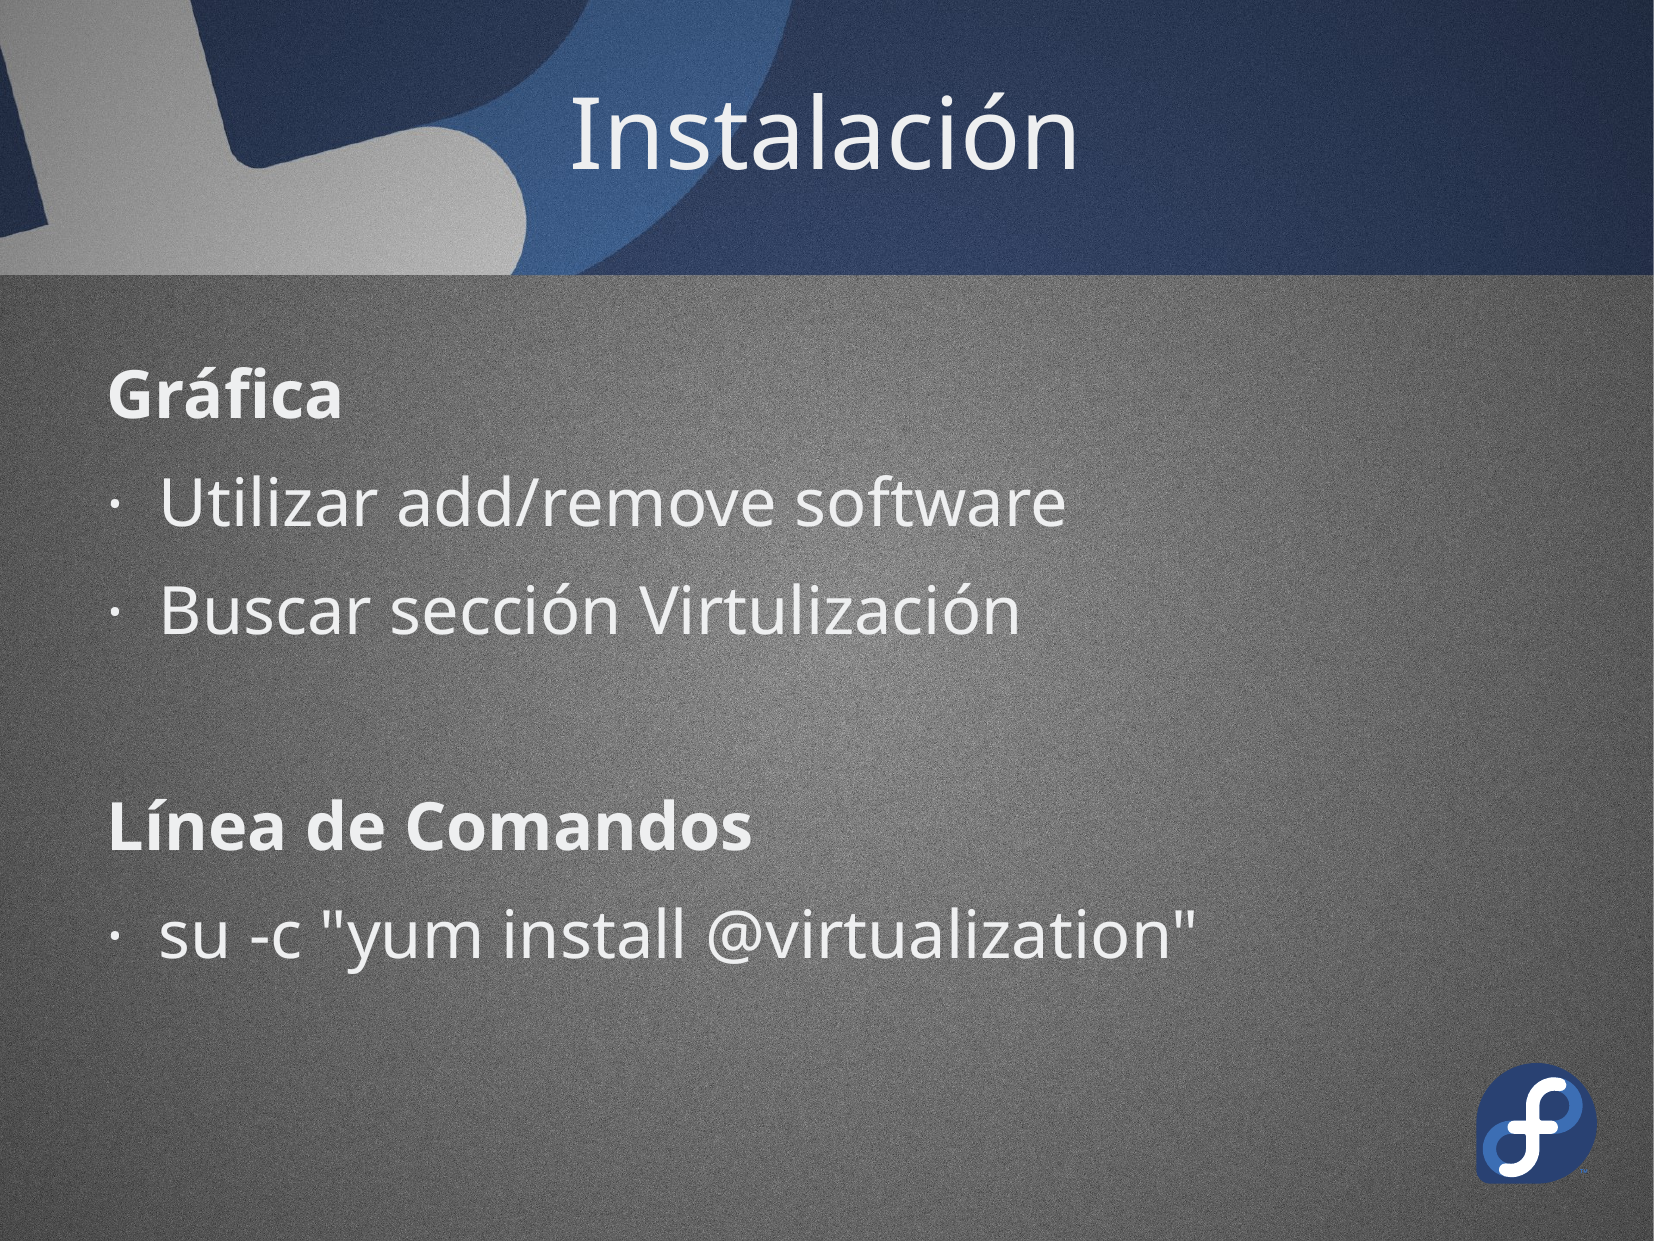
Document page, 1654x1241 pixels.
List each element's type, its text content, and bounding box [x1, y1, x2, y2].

picture [0, 0, 1654, 1241]
text_box Gráfica Utilizar add/remove software Buscar sección Virtulización Línea de Comandos su -c "yum install @virtualization" [88, 354, 1565, 1064]
text_box Instalación [88, 29, 1565, 237]
